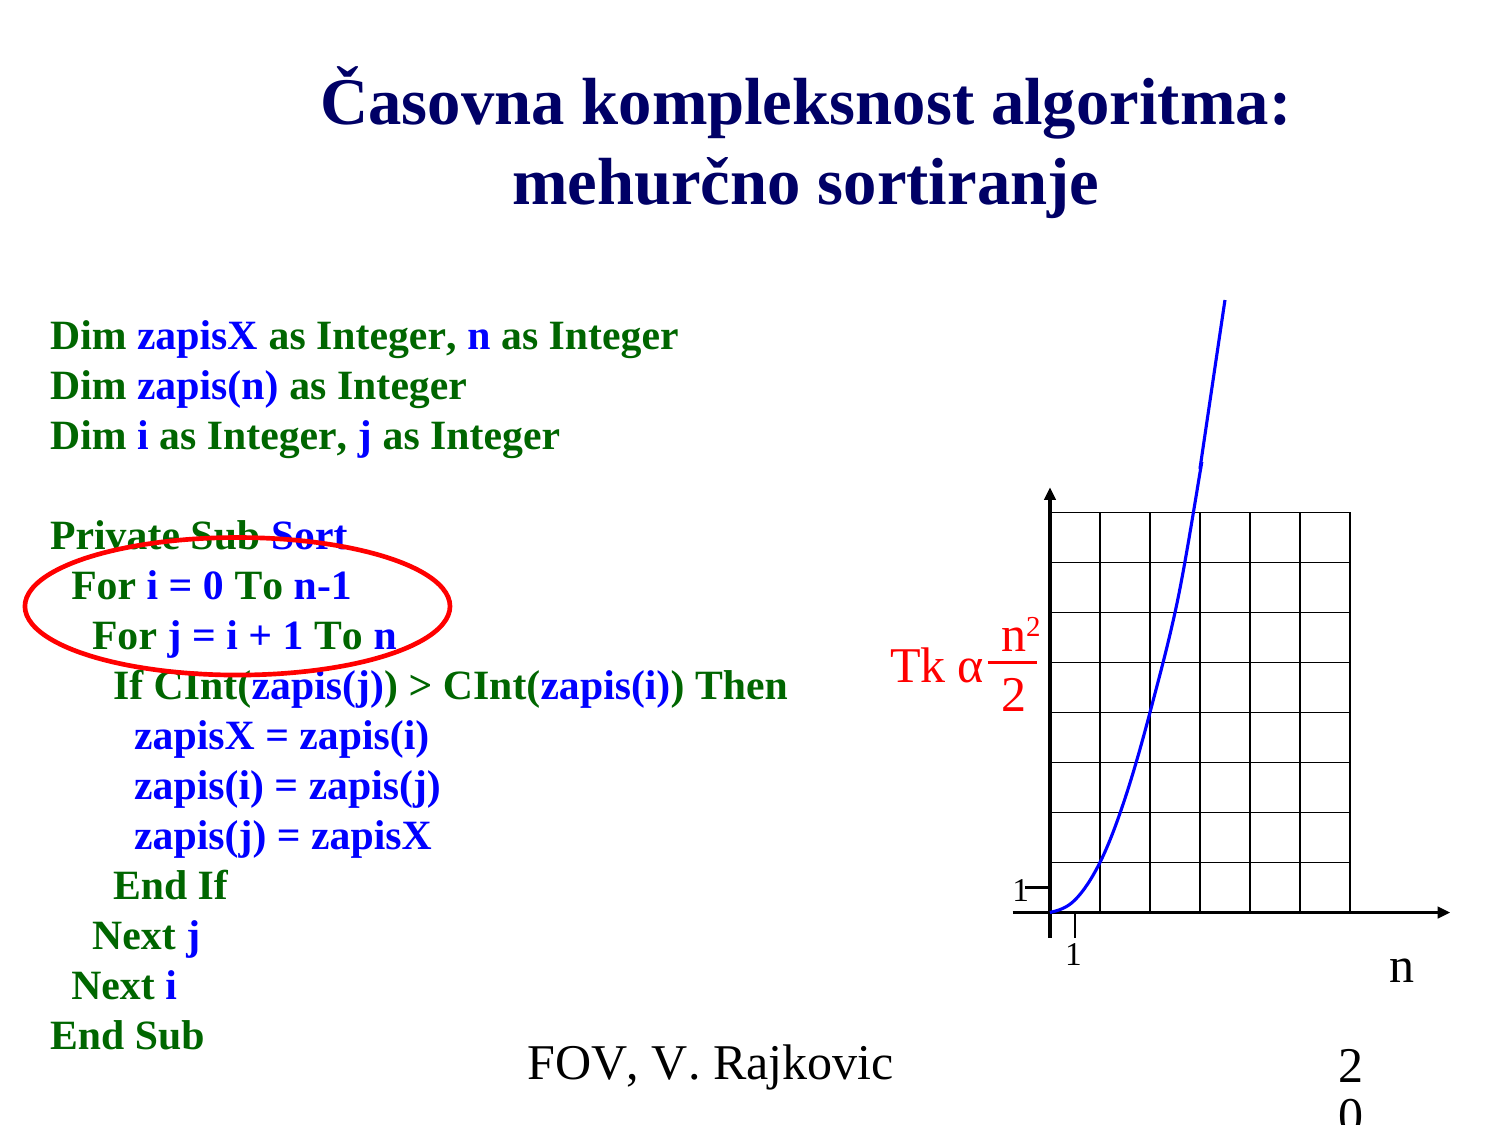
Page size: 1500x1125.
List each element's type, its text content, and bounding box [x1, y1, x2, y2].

text_box n2 2 [1051, 713, 1056, 730]
text_box 1 [997, 860, 1045, 916]
text_box Dim zapisX as Integer, n as Integer Dim zapis(n) as Integer Dim i as Integer, j as Integer Private Sub Sort For i = 0 To n-1 For j = i + 1 To n If CInt(zapis(j)) > CInt(zapis(i)) Then zapisX = zapis(i) zapis(i) = zapis(j) zapis(j) = zapisX End If Next j Next i End Sub [35, 299, 803, 1066]
text_box n2 2 [986, 594, 1049, 730]
text_box Tk α [875, 624, 986, 701]
text_box Dim zapisX as Integer, n as Integer Dim zapis(n) as Integer Dim i as Integer, j as Integer Private Sub Sort For i = 0 To n-1 For j = i + 1 To n If CInt(zapis(j)) > CInt(zapis(i)) Then zapisX = zapis(i) zapis(i) = zapis(j) zapis(j) = zapisX End If Next j Next i End Sub [35, 540, 447, 672]
text_box n2 2 [1051, 613, 1056, 662]
text_box n [1375, 924, 1430, 1001]
text_box n2 2 [1051, 594, 1056, 612]
text_box Časovna kompleksnost algoritma: mehurčno sortiranje [87, 49, 1500, 226]
text_box 1 [1050, 924, 1097, 981]
text_box n2 2 [1051, 663, 1056, 712]
